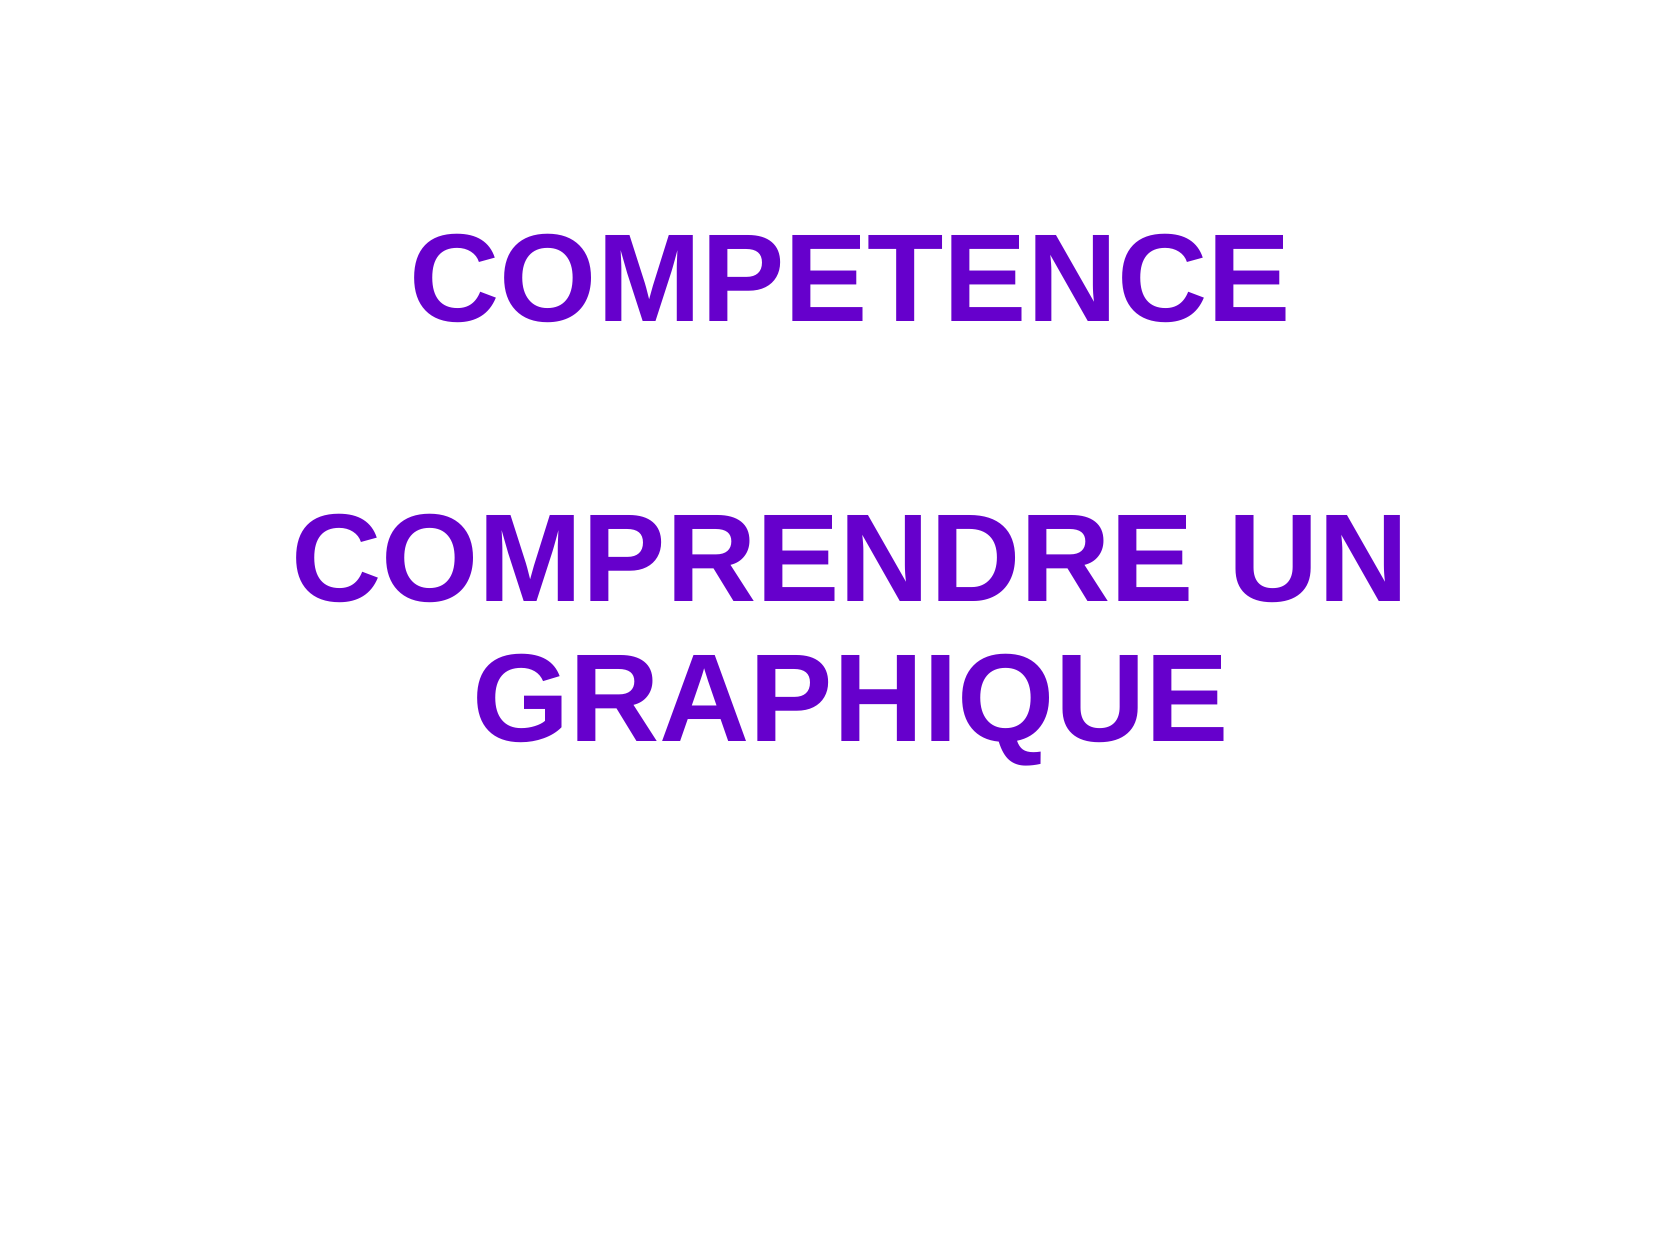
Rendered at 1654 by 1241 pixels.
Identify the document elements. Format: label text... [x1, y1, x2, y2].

title COMPETENCE COMPRENDRE UN GRAPHIQUE [106, 208, 1595, 768]
